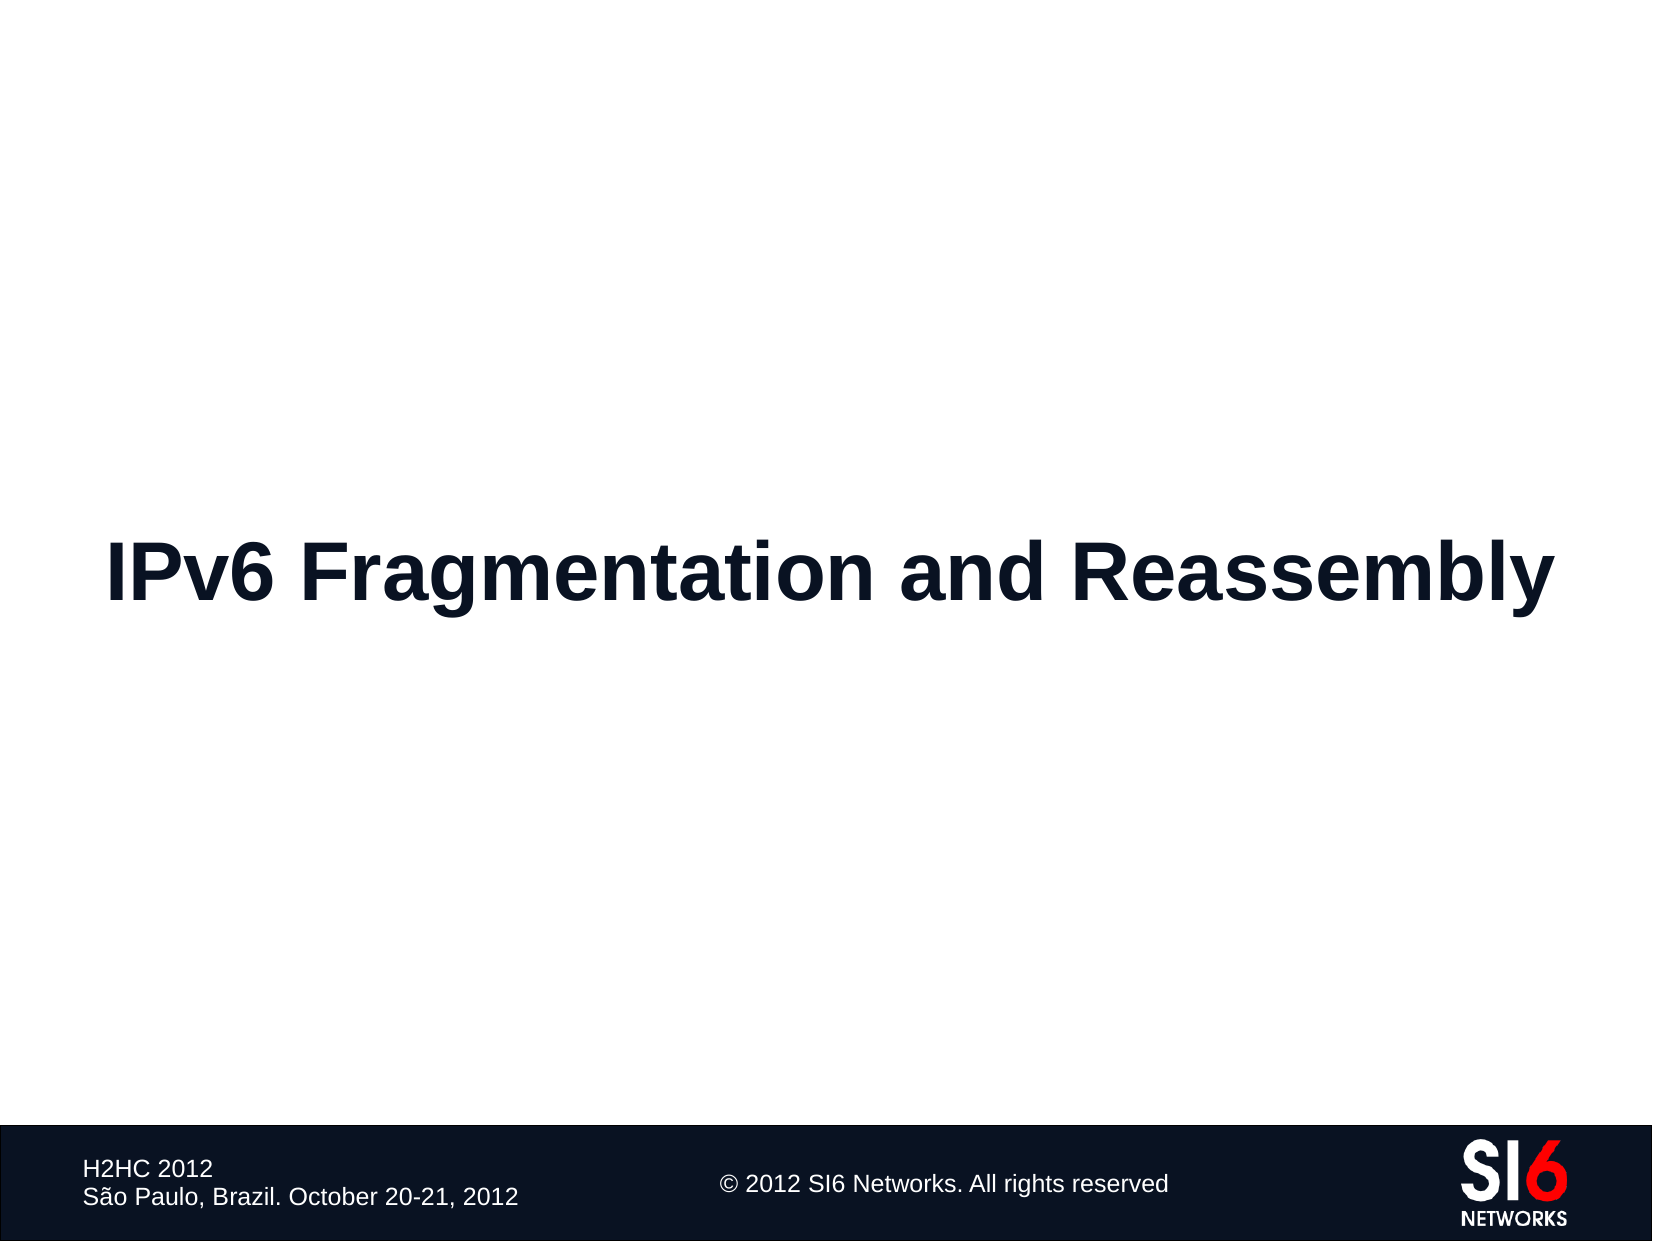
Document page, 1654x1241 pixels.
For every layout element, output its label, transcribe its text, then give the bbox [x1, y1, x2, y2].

picture [1461, 1139, 1567, 1226]
title IPv6 Fragmentation and Reassembly [86, 467, 1576, 676]
